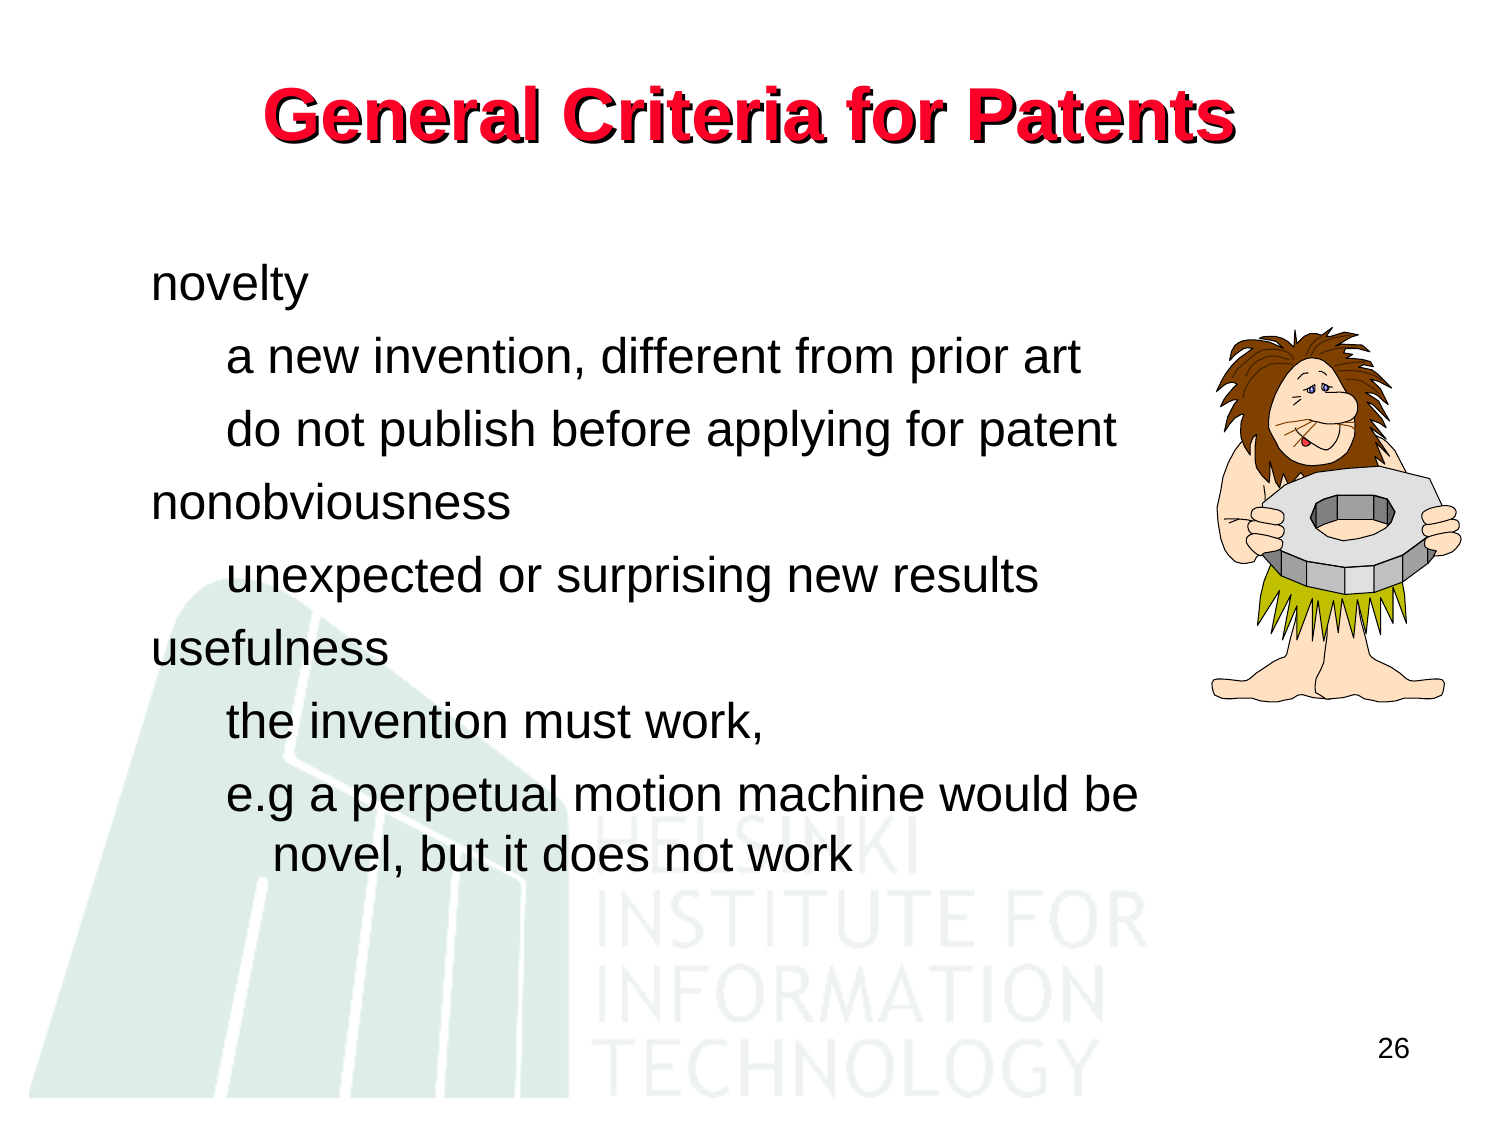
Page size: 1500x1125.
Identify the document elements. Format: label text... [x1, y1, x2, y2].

title General Criteria for Patents [99, 61, 1401, 175]
chart [1210, 326, 1464, 705]
list novelty a new invention, different from prior art do not publish before applying for patent nonobviousness unexpected or surprising new results usefulness the invention must work, e.g a perpetual motion machine would be novel, but it does not work [135, 243, 1223, 1044]
